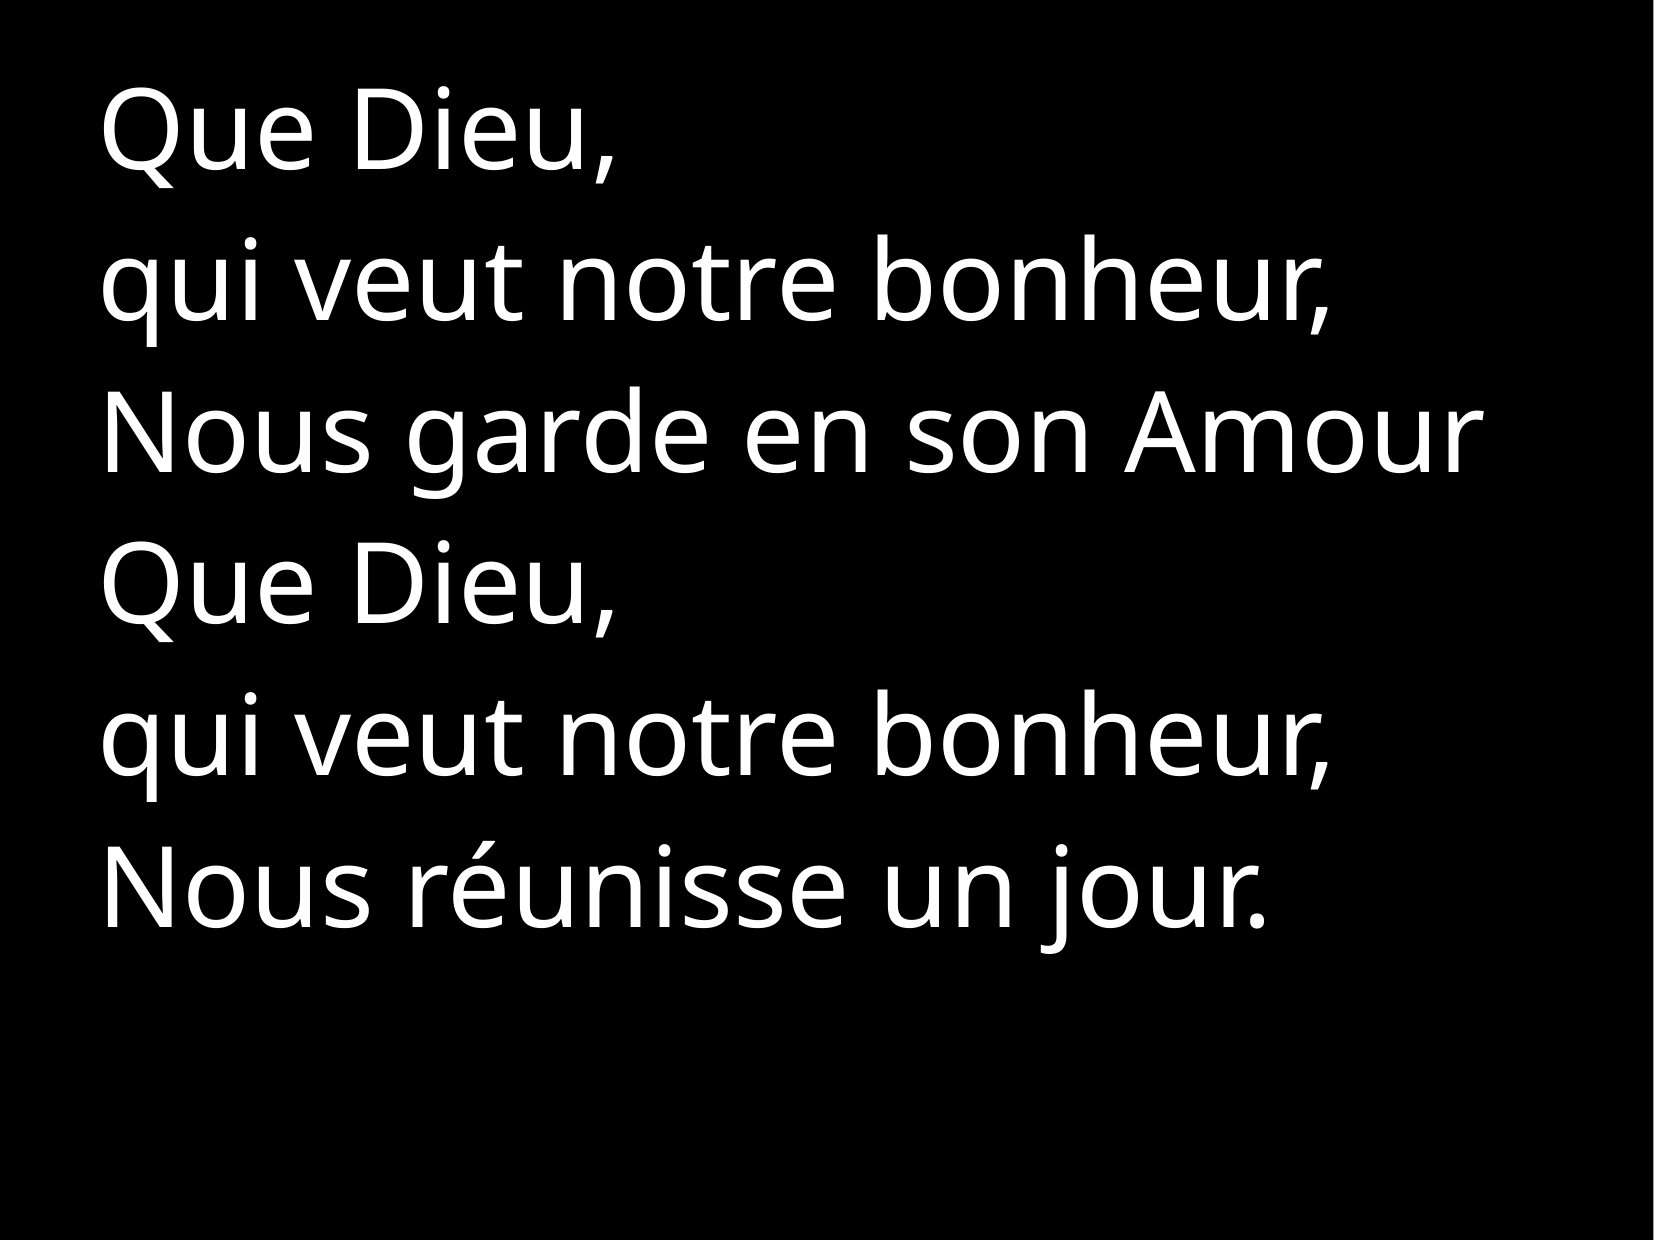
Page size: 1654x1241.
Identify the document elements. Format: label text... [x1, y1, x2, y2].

list Que Dieu, qui veut notre bonheur, Nous garde en son Amour Que Dieu, qui veut notre bonheur, Nous réunisse un jour. [82, 48, 1583, 792]
